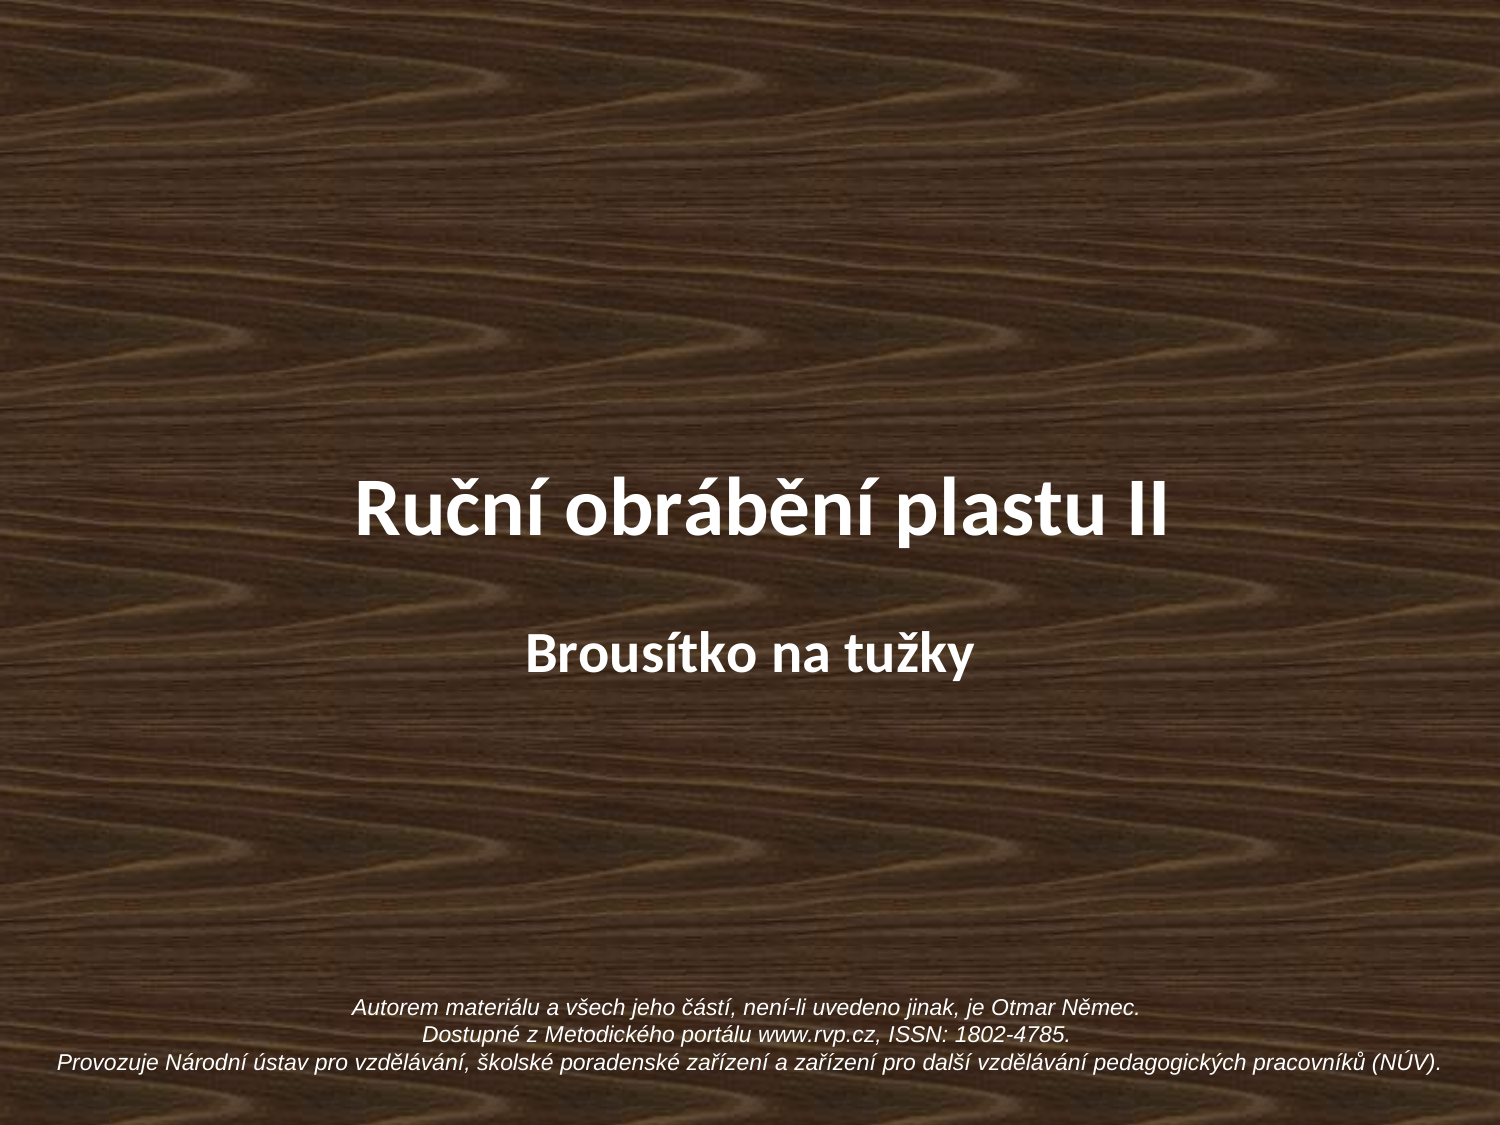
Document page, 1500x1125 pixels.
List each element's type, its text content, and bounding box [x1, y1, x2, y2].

text_box Autorem materiálu a všech jeho částí, není-li uvedeno jinak, je Otmar Němec. Dostupné z Metodického portálu www.rvp.cz, ISSN: 1802-4785. Provozuje Národní ústav pro vzdělávání, školské poradenské zařízení a zařízení pro další vzdělávání pedagogických pracovníků (NÚV). [29, 984, 1471, 1083]
text_box Ruční obrábění plastu II [339, 444, 1187, 560]
picture [0, 0, 1500, 1125]
text_box Brousítko na tužky [510, 606, 990, 692]
